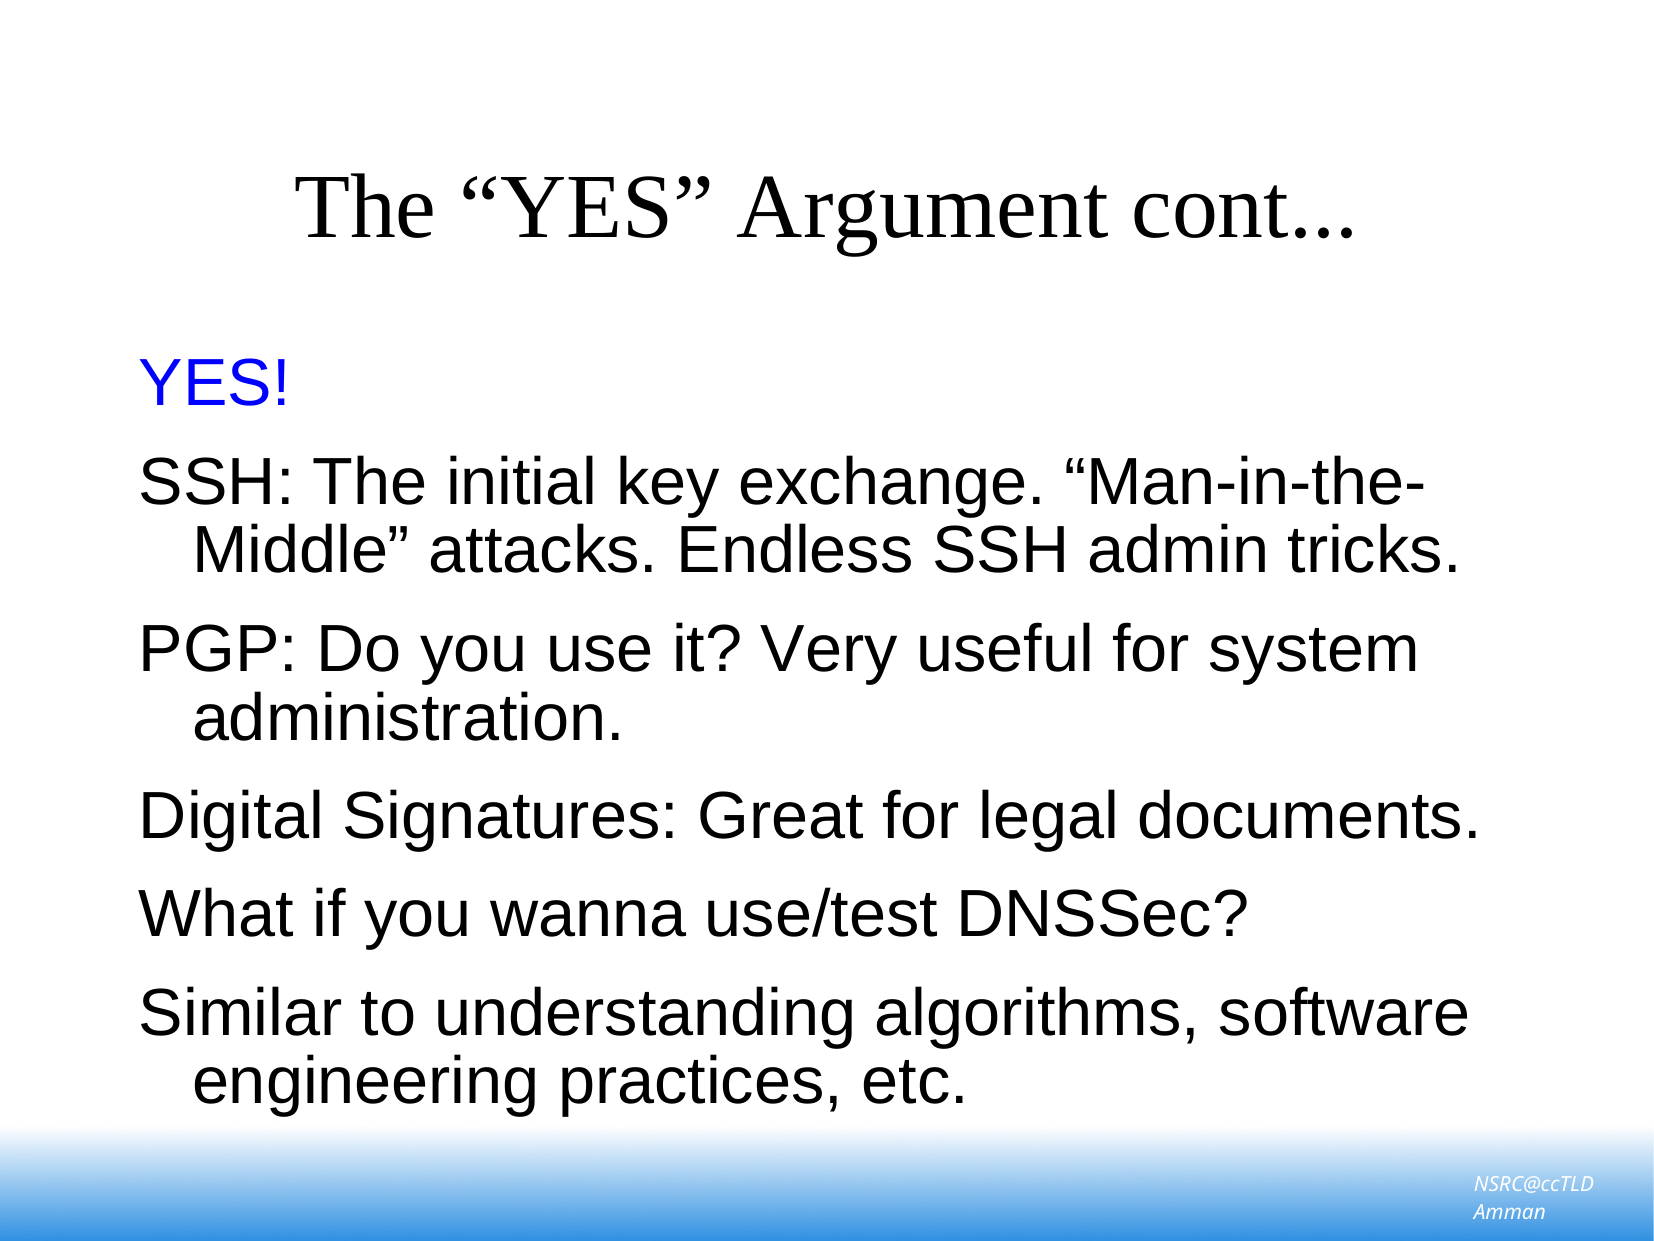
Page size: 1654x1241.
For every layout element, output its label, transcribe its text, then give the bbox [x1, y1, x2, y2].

list YES! SSH: The initial key exchange. “Man-in-the-Middle” attacks. Endless SSH admin tricks. PGP: Do you use it? Very useful for system administration. Digital Signatures: Great for legal documents. What if you wanna use/test DNSSec? Similar to understanding algorithms, software engineering practices, etc. [121, 344, 1613, 1127]
picture [0, 1124, 1654, 1241]
title The “YES” Argument cont... [121, 102, 1534, 310]
